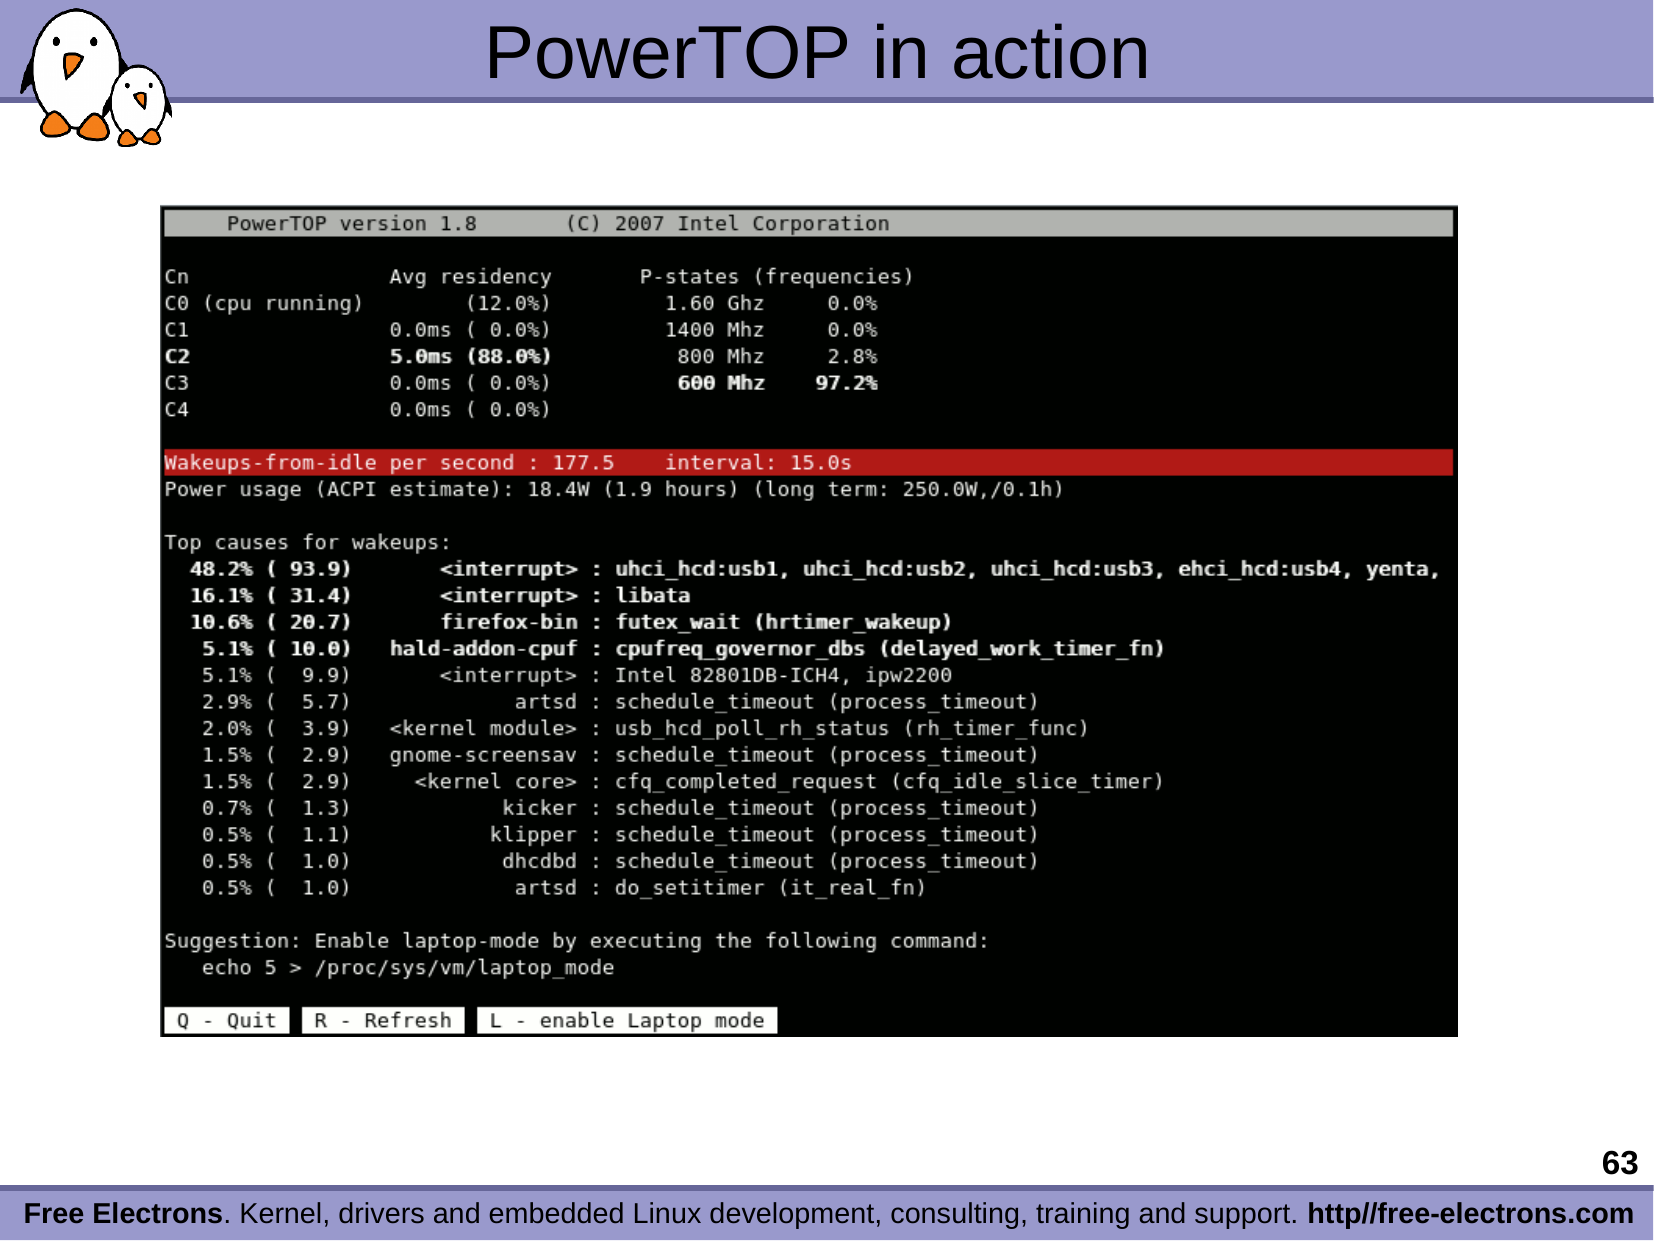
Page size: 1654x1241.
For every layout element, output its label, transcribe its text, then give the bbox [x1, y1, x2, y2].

picture [160, 204, 1458, 1037]
title PowerTOP in action [33, 0, 1604, 106]
picture [20, 8, 172, 147]
